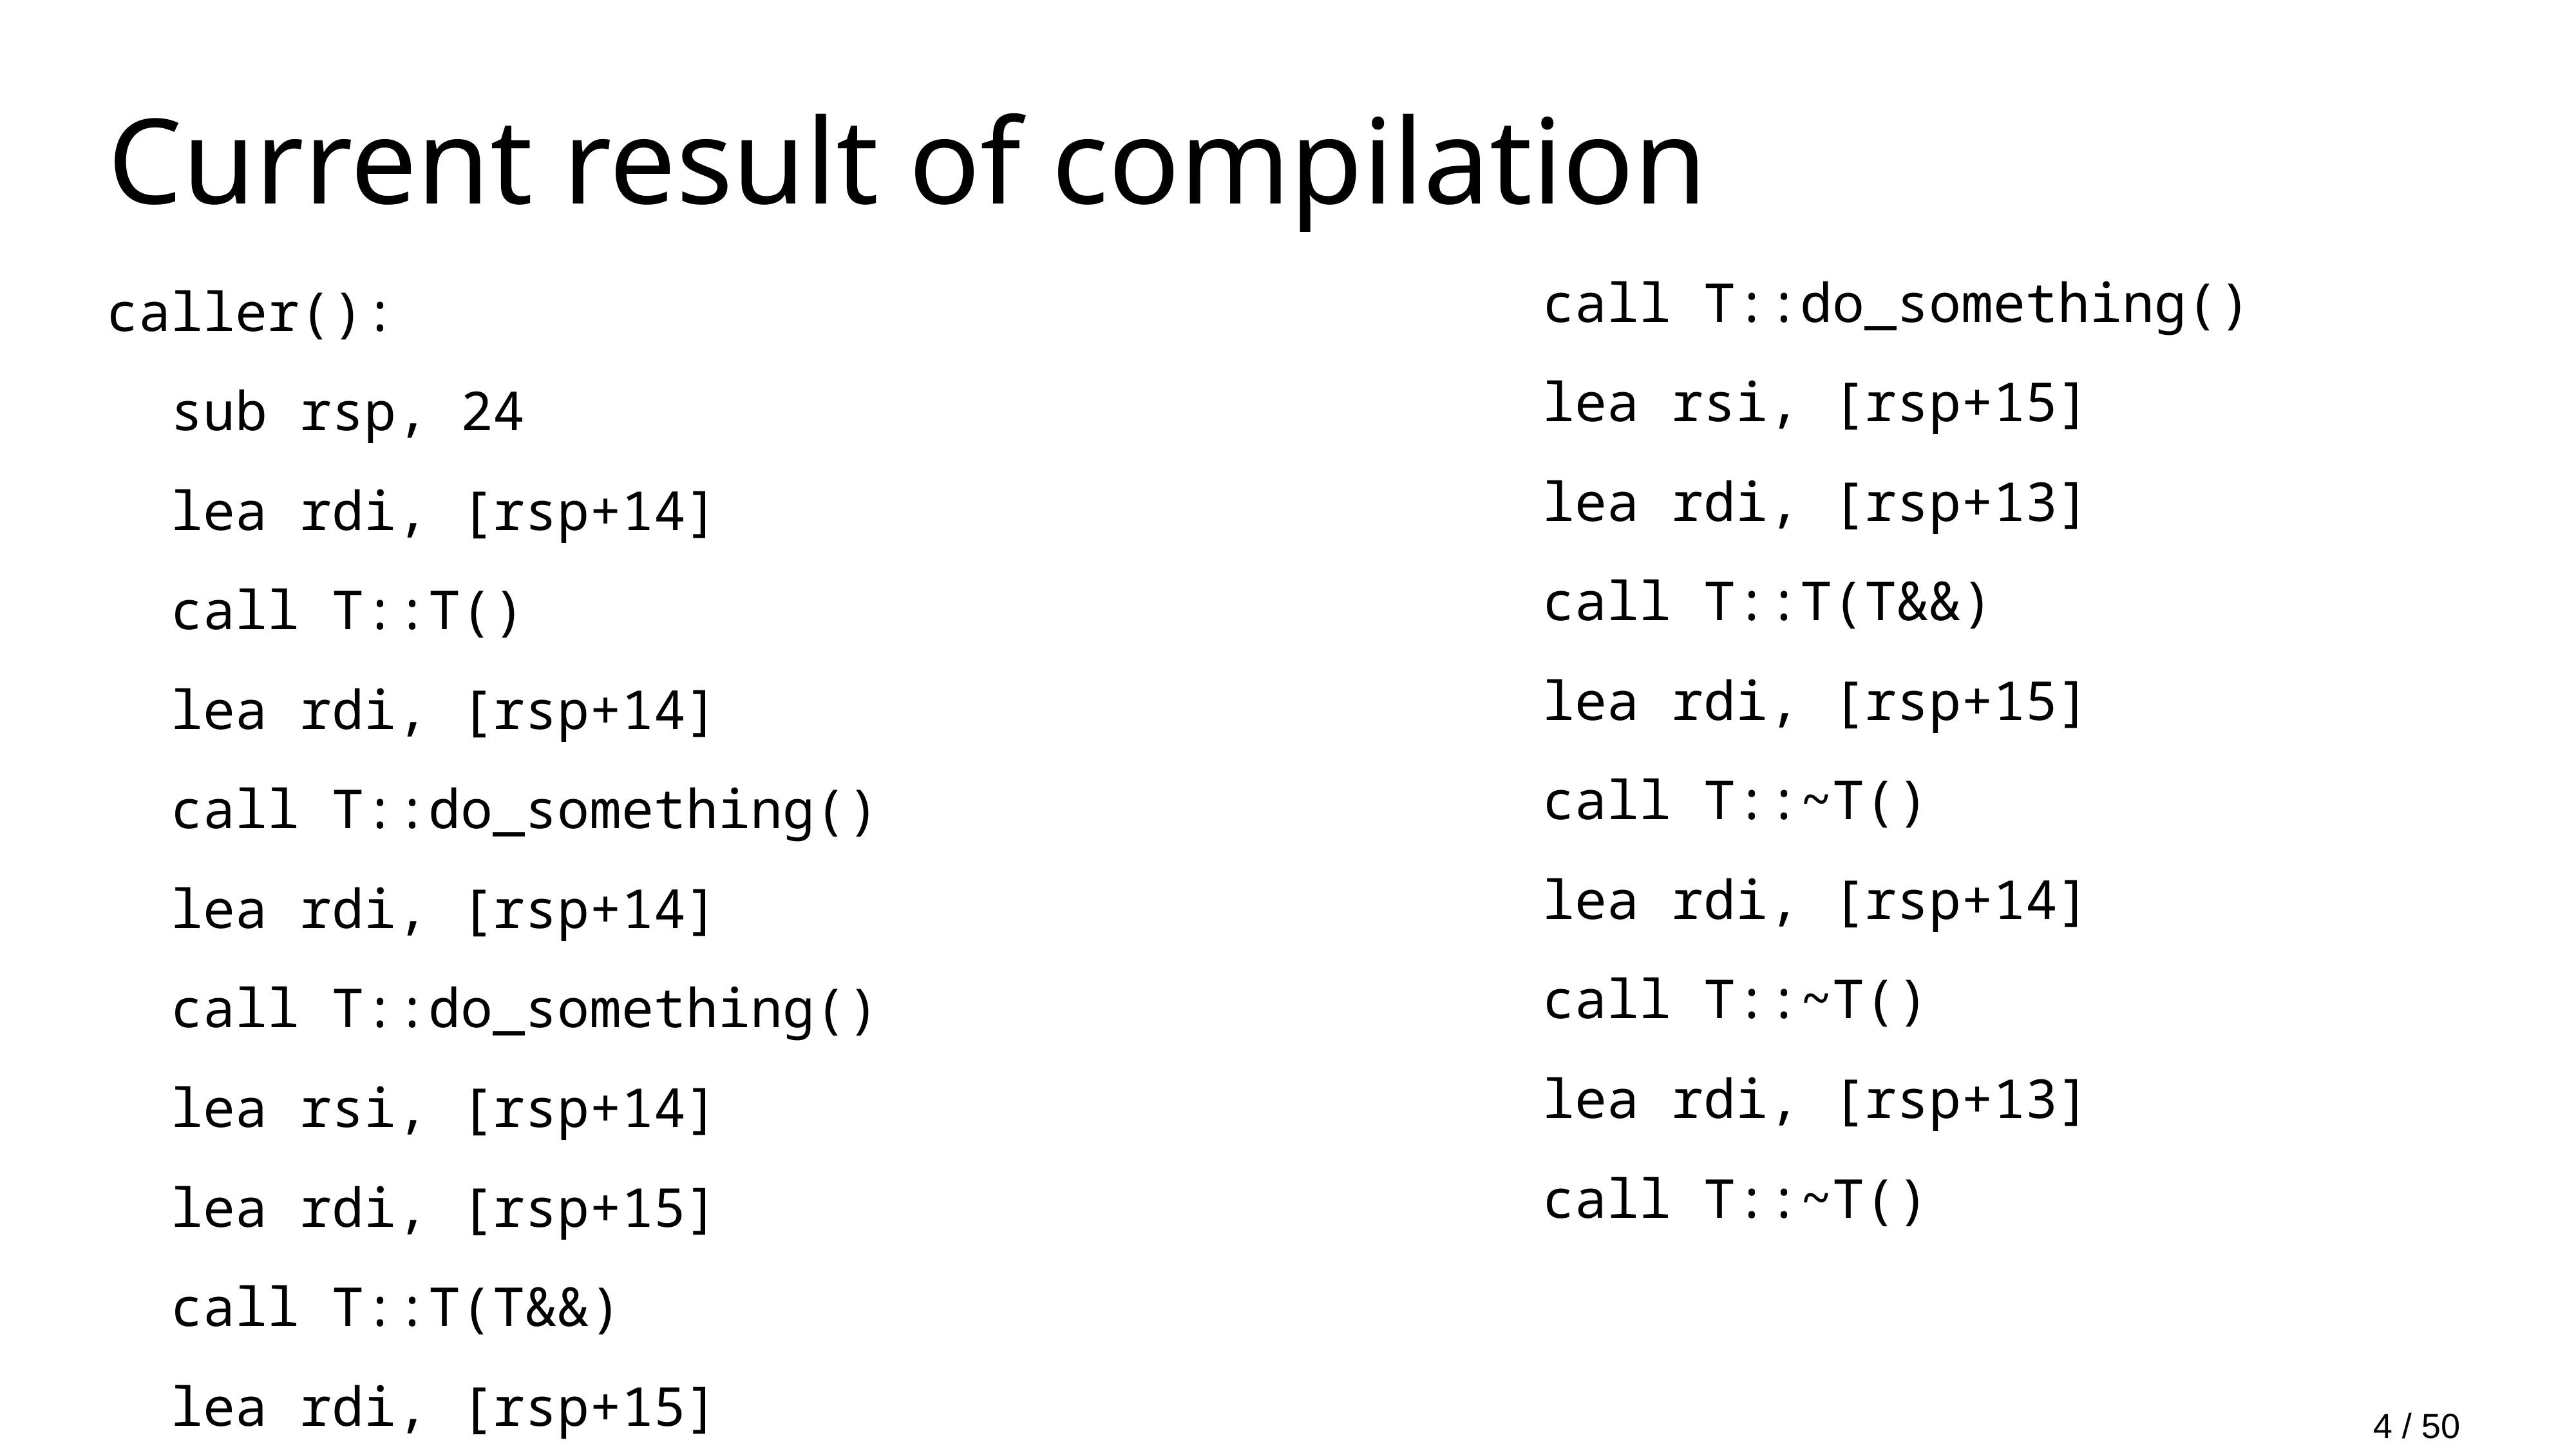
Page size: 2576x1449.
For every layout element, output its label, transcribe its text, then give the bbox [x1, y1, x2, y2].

list caller(): sub rsp, 24 lea rdi, [rsp+14] call T::T() lea rdi, [rsp+14] call T::do_something() lea rdi, [rsp+14] call T::do_something() lea rsi, [rsp+14] lea rdi, [rsp+15] call T::T(T&&) lea rdi, [rsp+15] [0, 211, 1083, 1366]
text_box <number> / 50 [2363, 1402, 2576, 1449]
list call T::do_something() lea rsi, [rsp+15] lea rdi, [rsp+13] call T::T(T&&) lea rdi, [rsp+15] call T::~T() lea rdi, [rsp+14] call T::~T() lea rdi, [rsp+13] call T::~T() [1372, 203, 2454, 1357]
title Current result of compilation [108, 80, 2468, 242]
